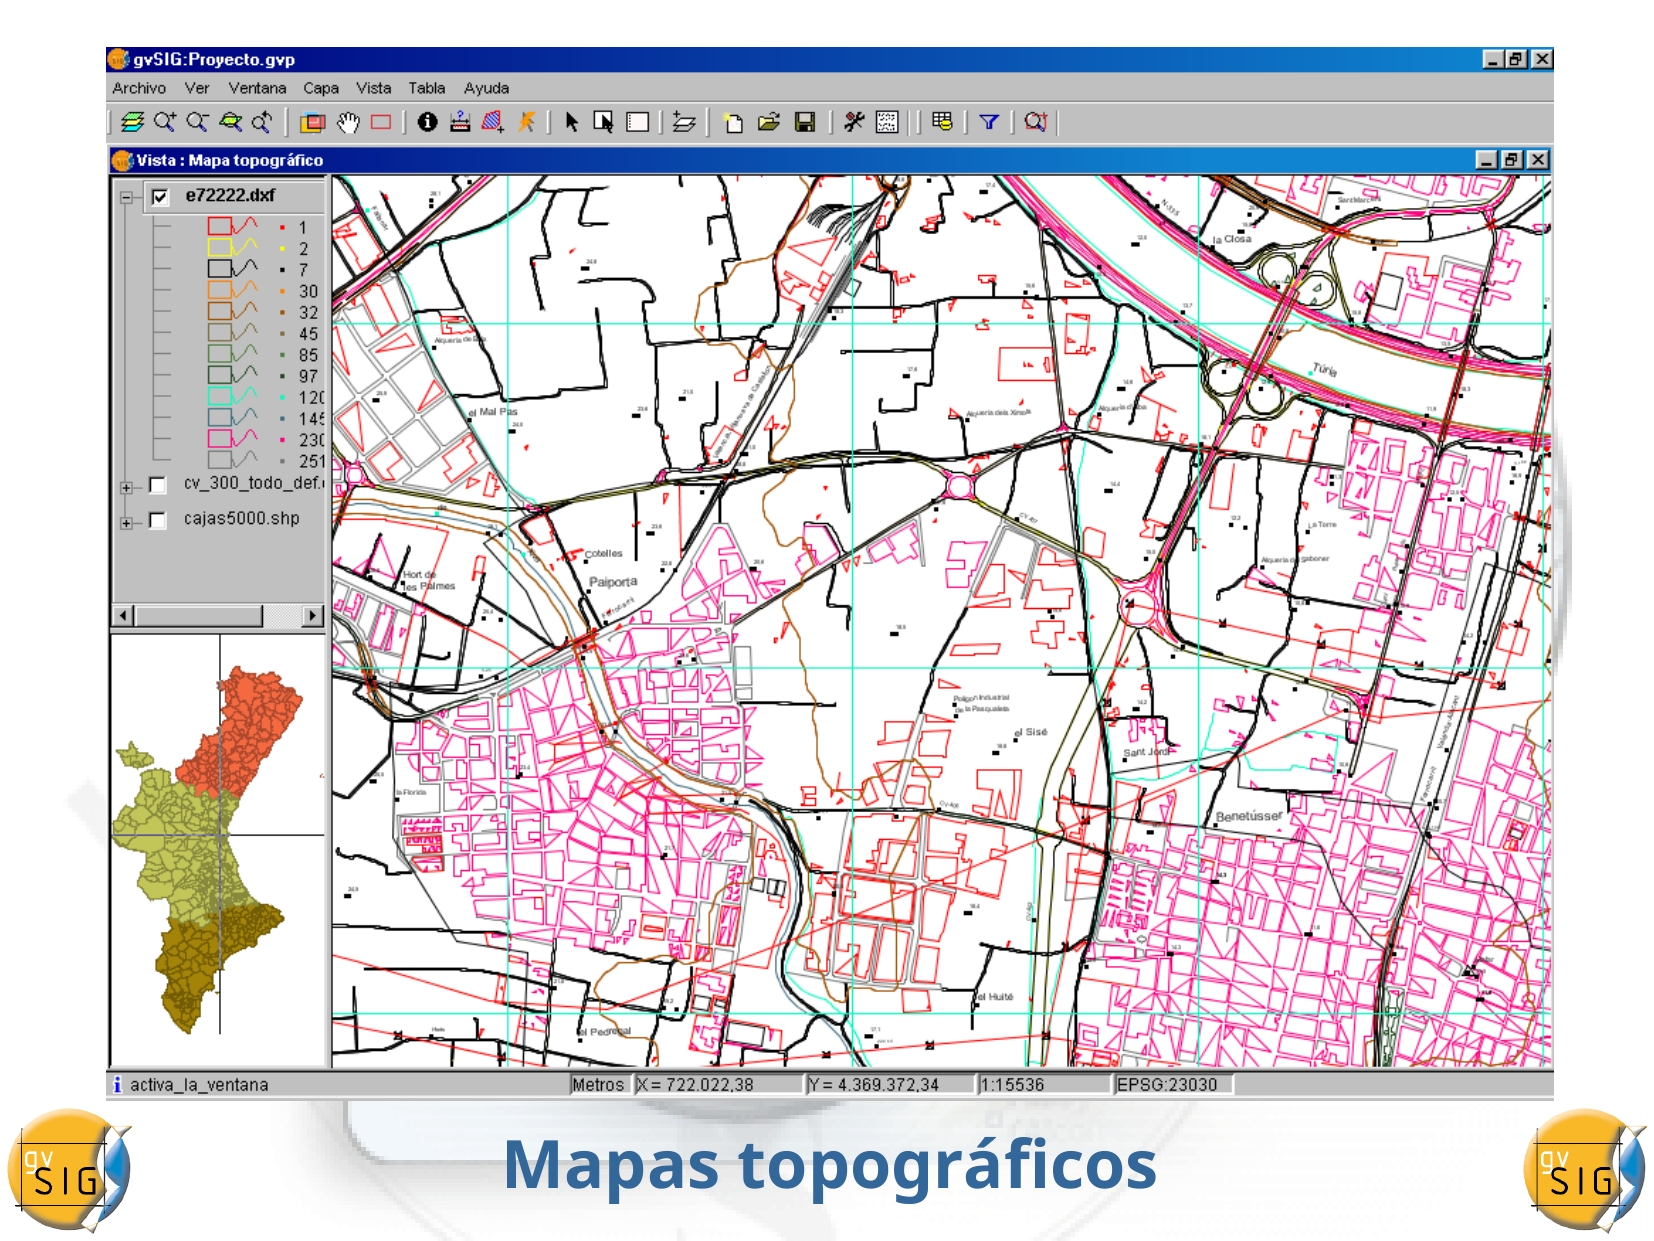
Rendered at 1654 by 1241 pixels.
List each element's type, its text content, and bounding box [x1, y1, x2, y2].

picture [106, 47, 1554, 1101]
picture [5, 1107, 133, 1235]
list Mapas topográficos [501, 1116, 1211, 1211]
picture [1521, 1107, 1648, 1235]
